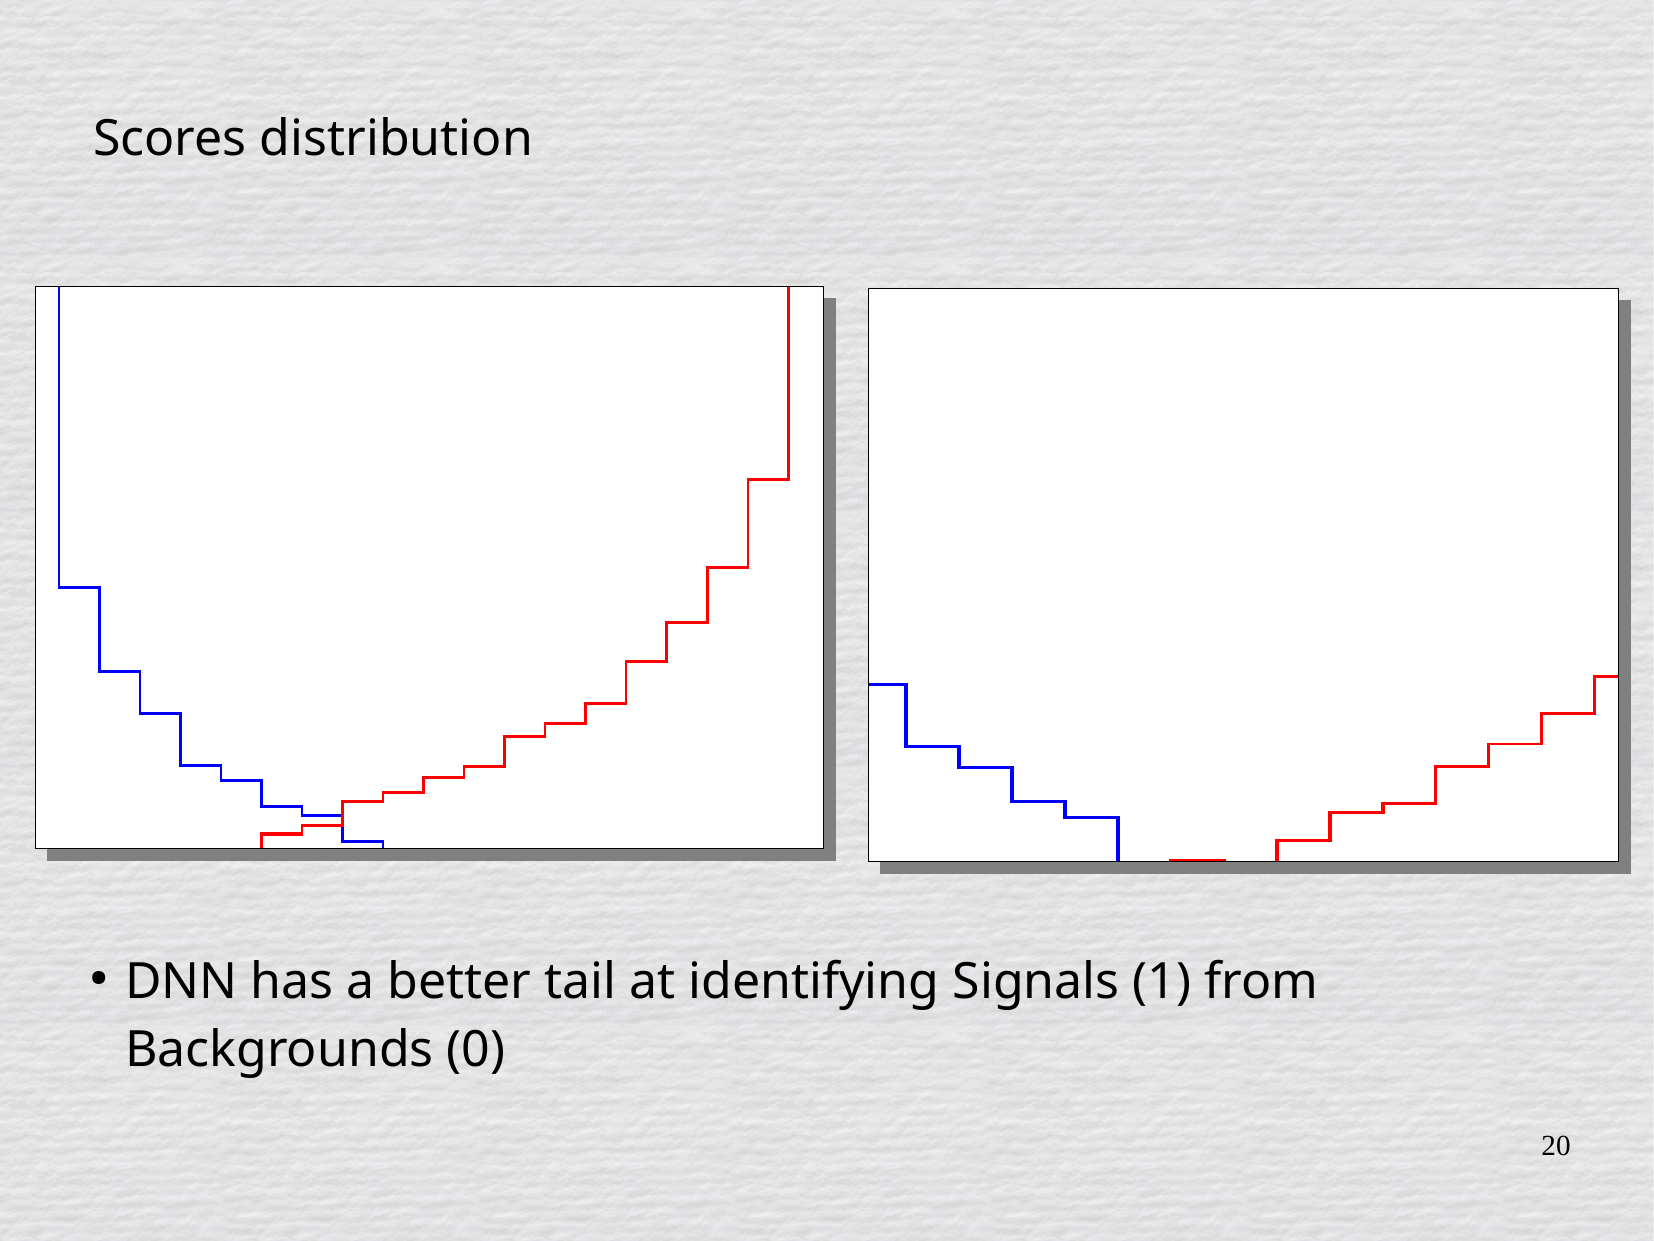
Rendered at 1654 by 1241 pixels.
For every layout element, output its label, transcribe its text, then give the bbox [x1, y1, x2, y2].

picture [0, 0, 1654, 1241]
text_box Scores distribution [78, 94, 561, 180]
text_box DNN has a better tail at identifying Signals (1) from Backgrounds (0) [75, 937, 1576, 1092]
